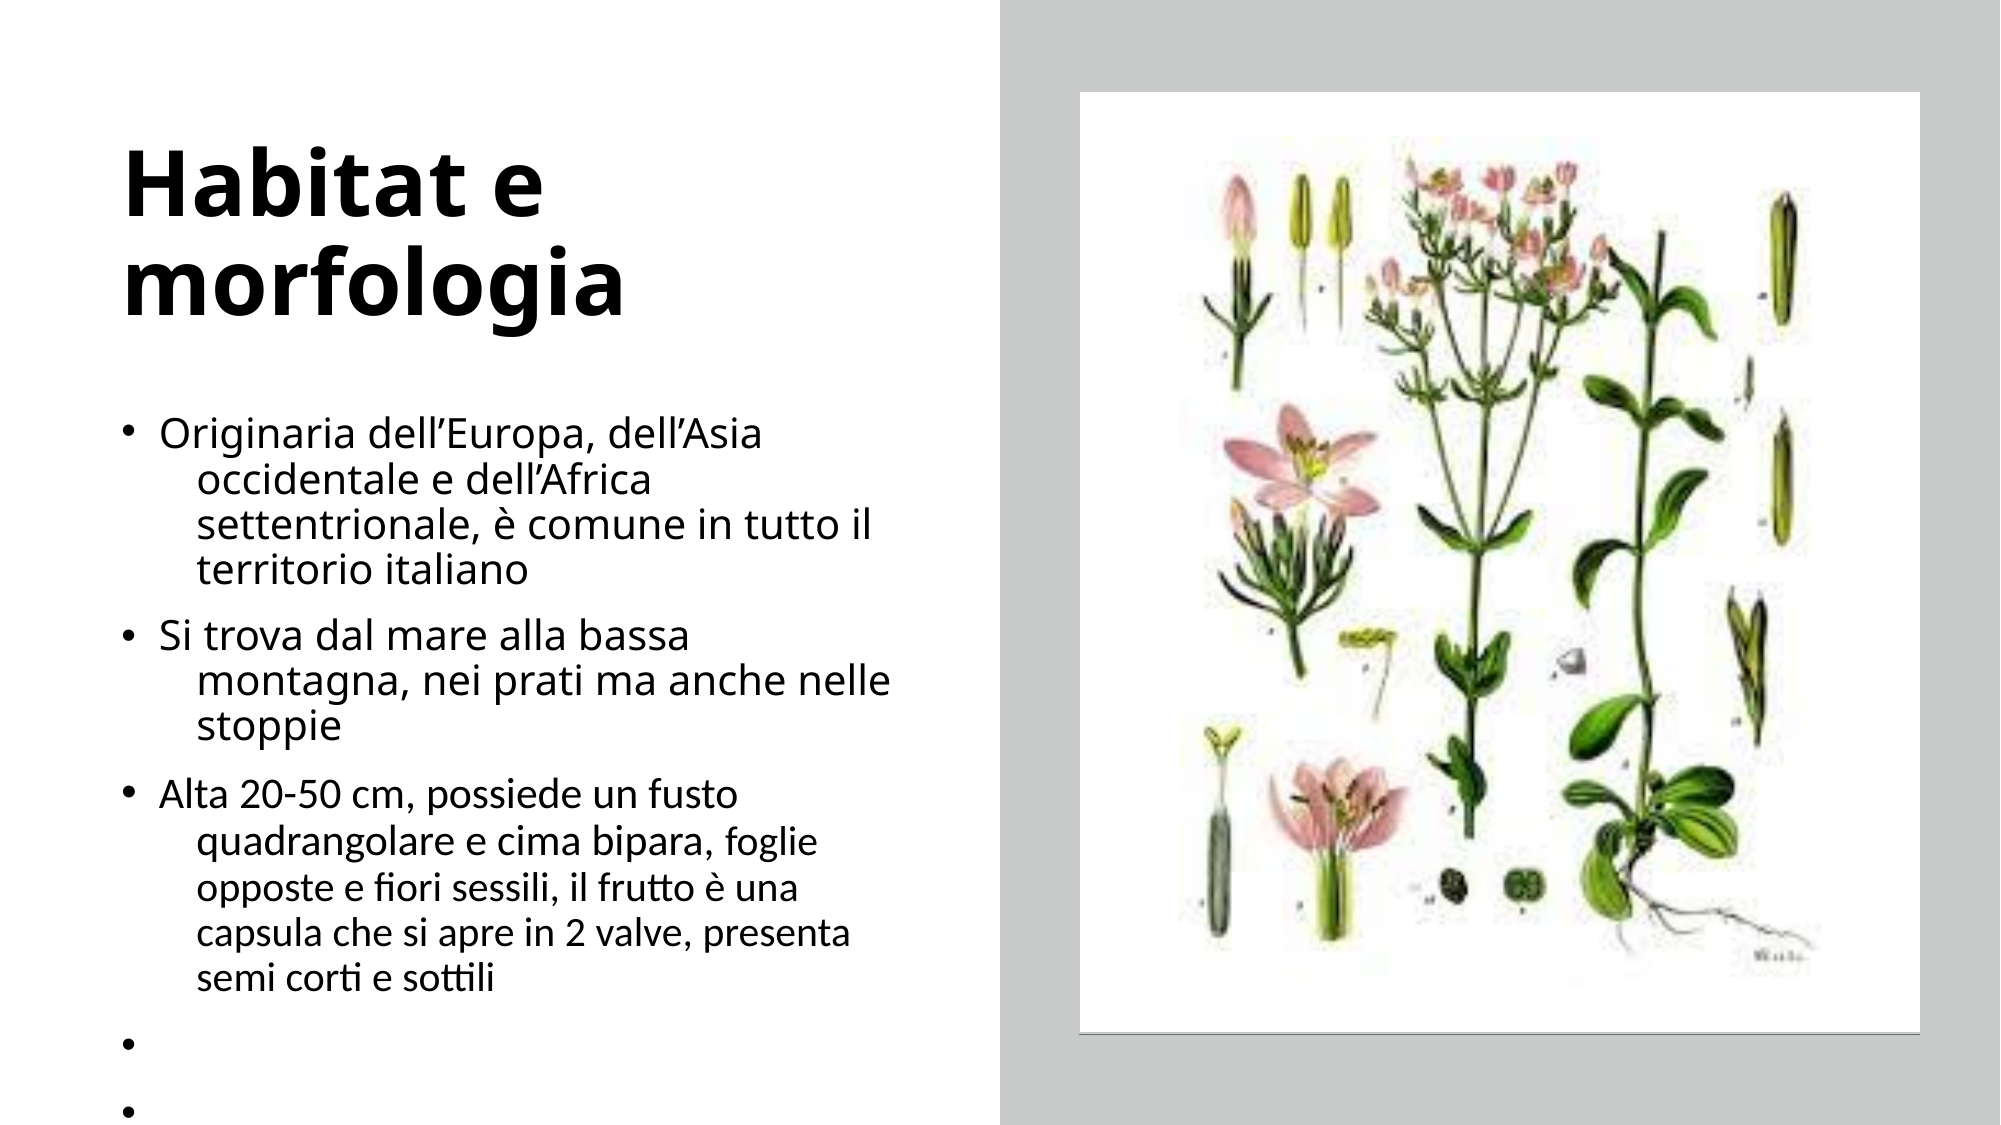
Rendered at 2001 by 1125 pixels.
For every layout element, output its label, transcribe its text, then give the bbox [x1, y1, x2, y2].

picture [1179, 136, 1821, 988]
title Habitat e morfologia [106, 103, 918, 370]
text_box [1000, 0, 2000, 1125]
list Originaria dell’Europa, dell’Asia occidentale e dell’Africa settentrionale, è comune in tutto il territorio italiano Si trova dal mare alla bassa montagna, nei prati ma anche nelle stoppie Alta 20-50 cm, possiede un fusto quadrangolare e cima bipara, foglie opposte e fiori sessili, il frutto è una capsula che si apre in 2 valve, presenta semi corti e sottili [106, 399, 918, 1021]
